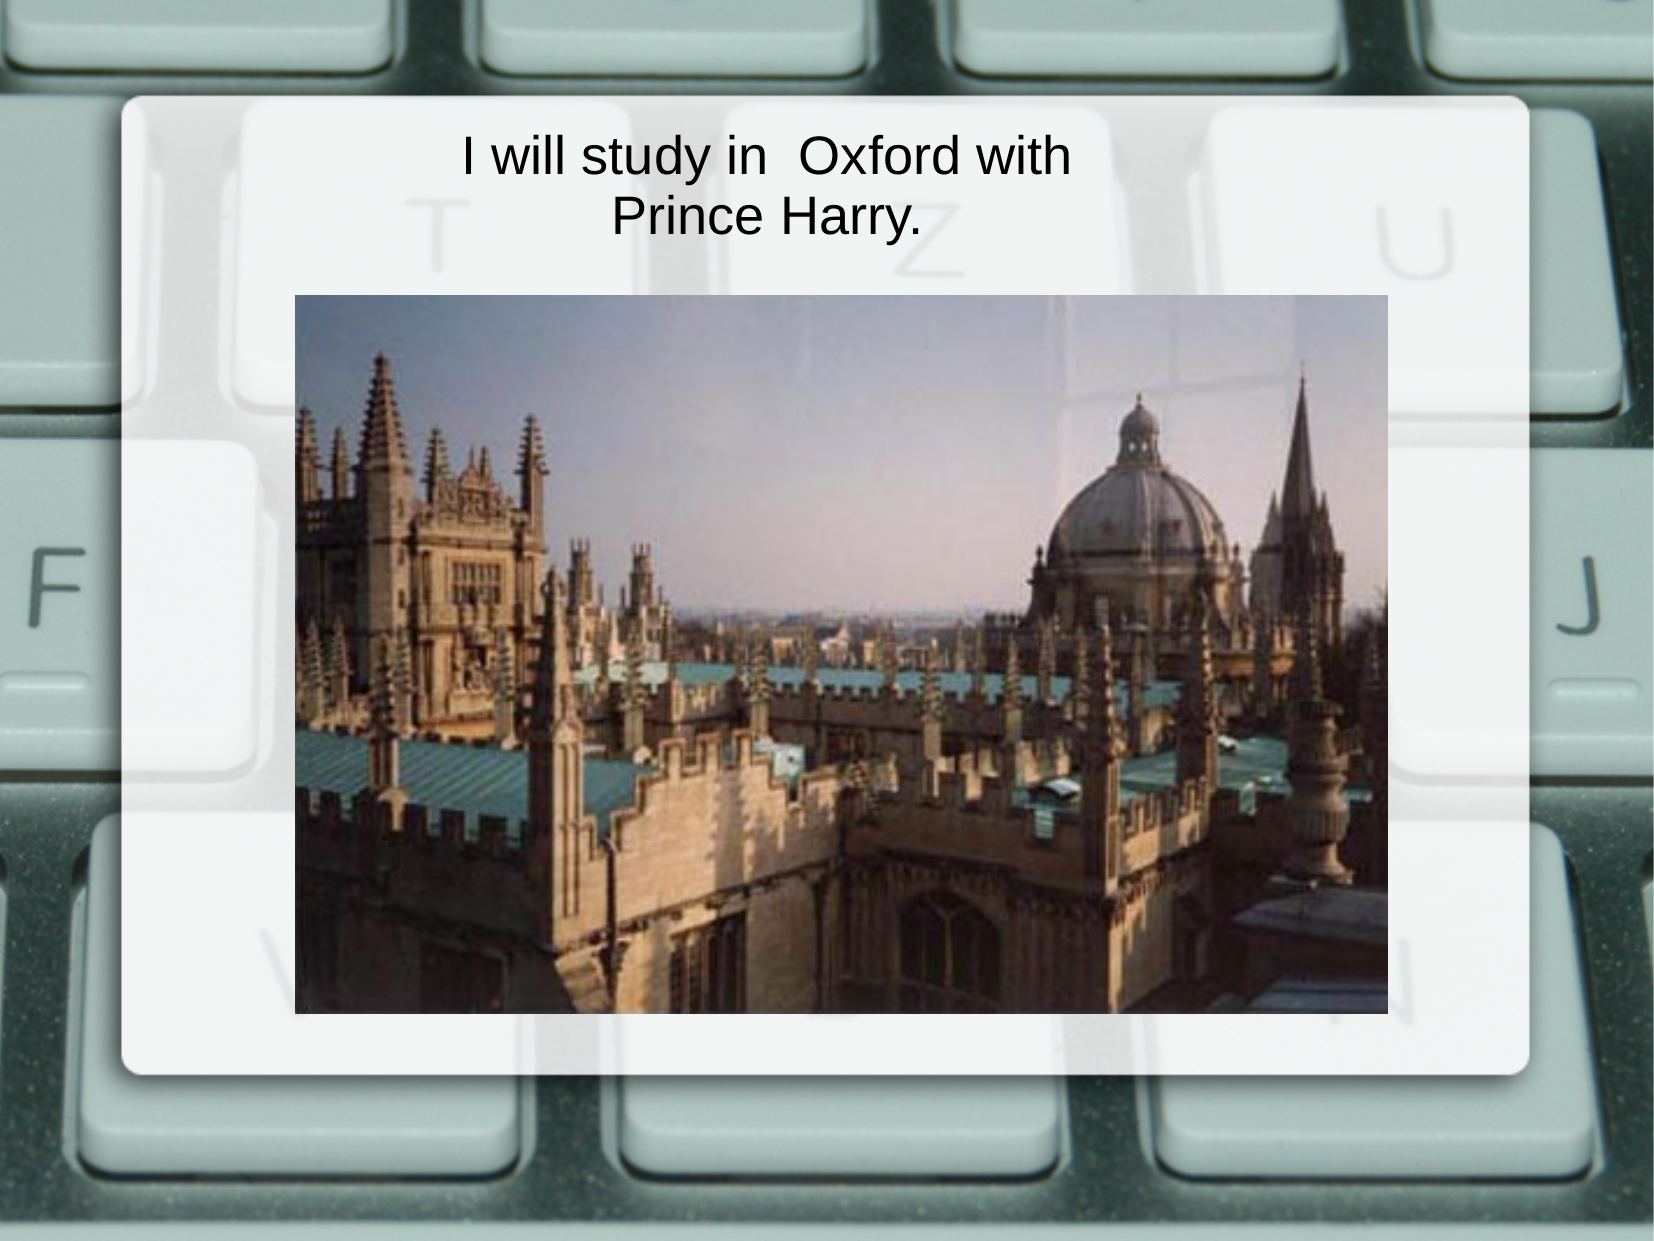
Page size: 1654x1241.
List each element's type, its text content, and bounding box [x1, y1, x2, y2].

picture [0, 0, 1654, 1241]
text_box I will study in Oxford with Prince Harry. [413, 118, 1123, 254]
